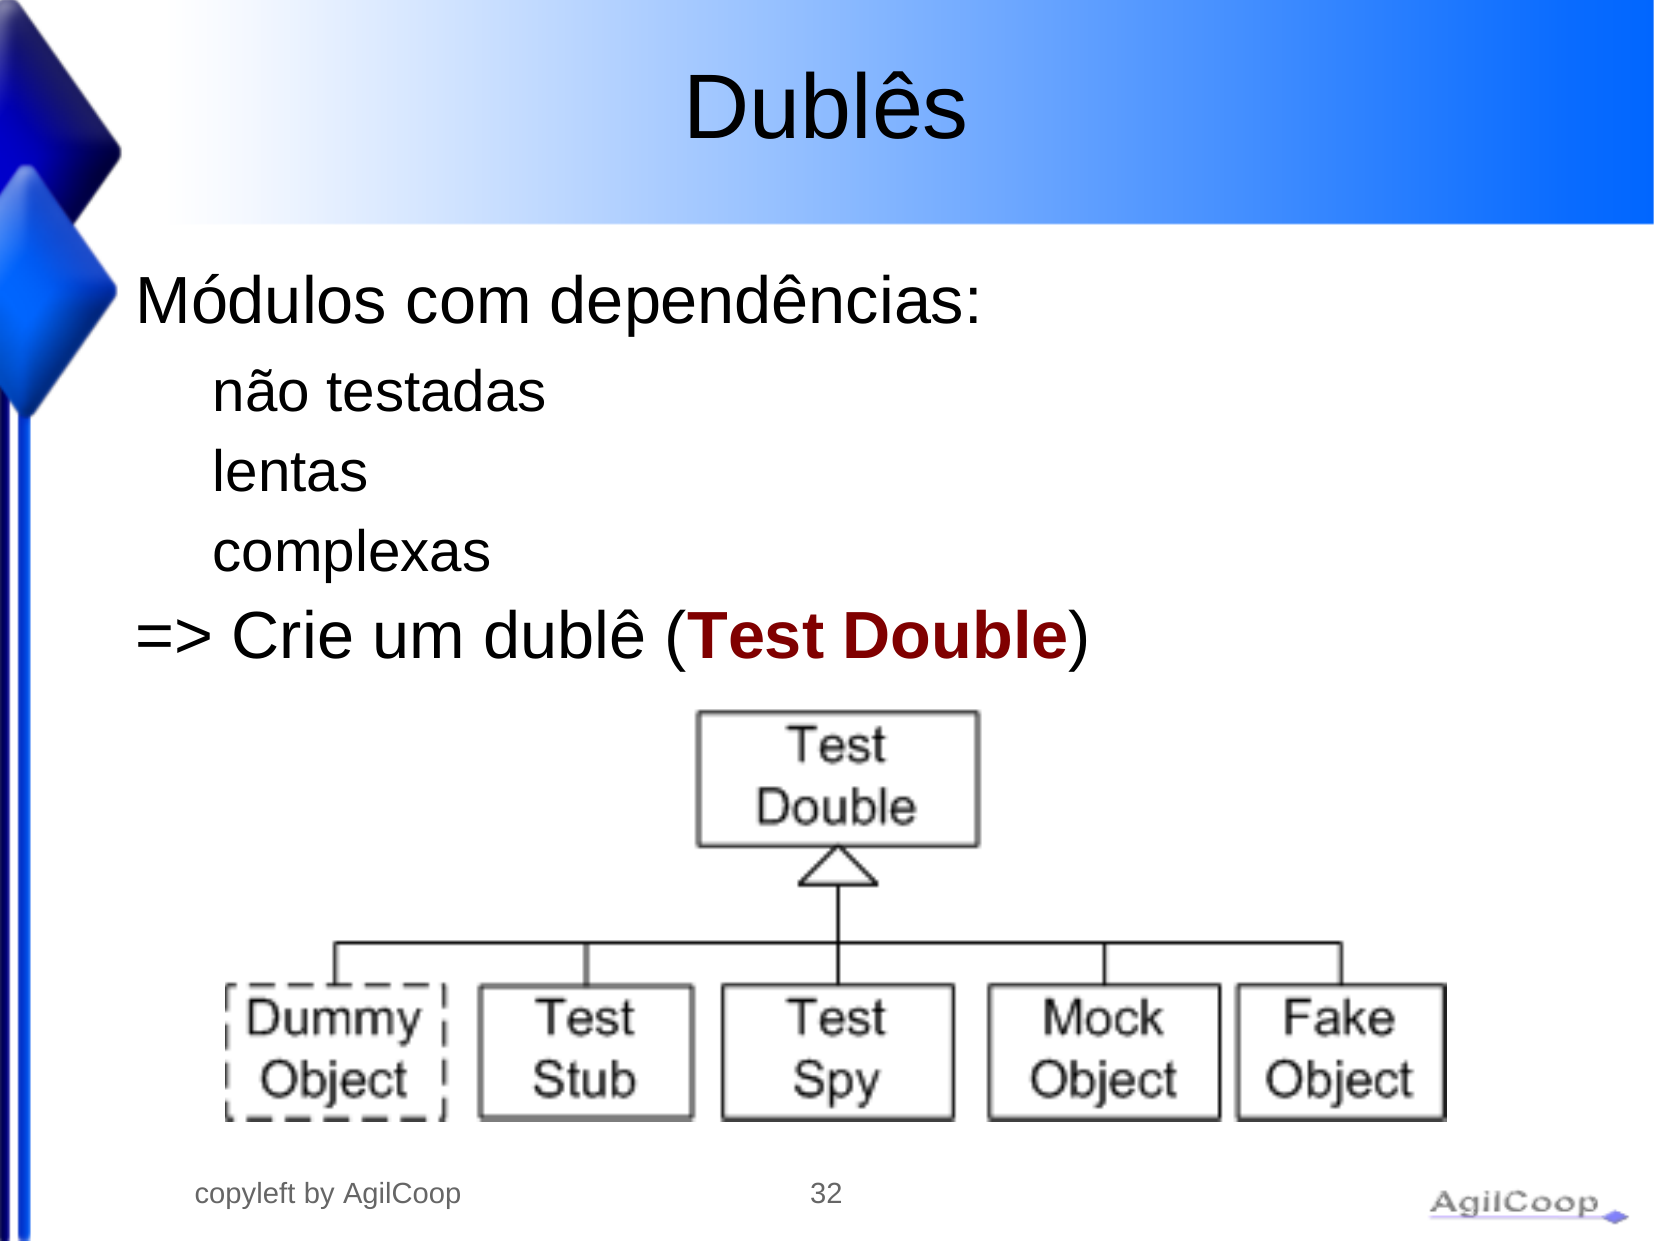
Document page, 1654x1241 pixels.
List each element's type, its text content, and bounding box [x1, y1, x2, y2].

picture [0, 0, 1654, 1241]
list Módulos com dependências: não testadas lentas complexas => Crie um dublê (Test Double) [118, 271, 1606, 1108]
title Dublês [82, 8, 1571, 215]
